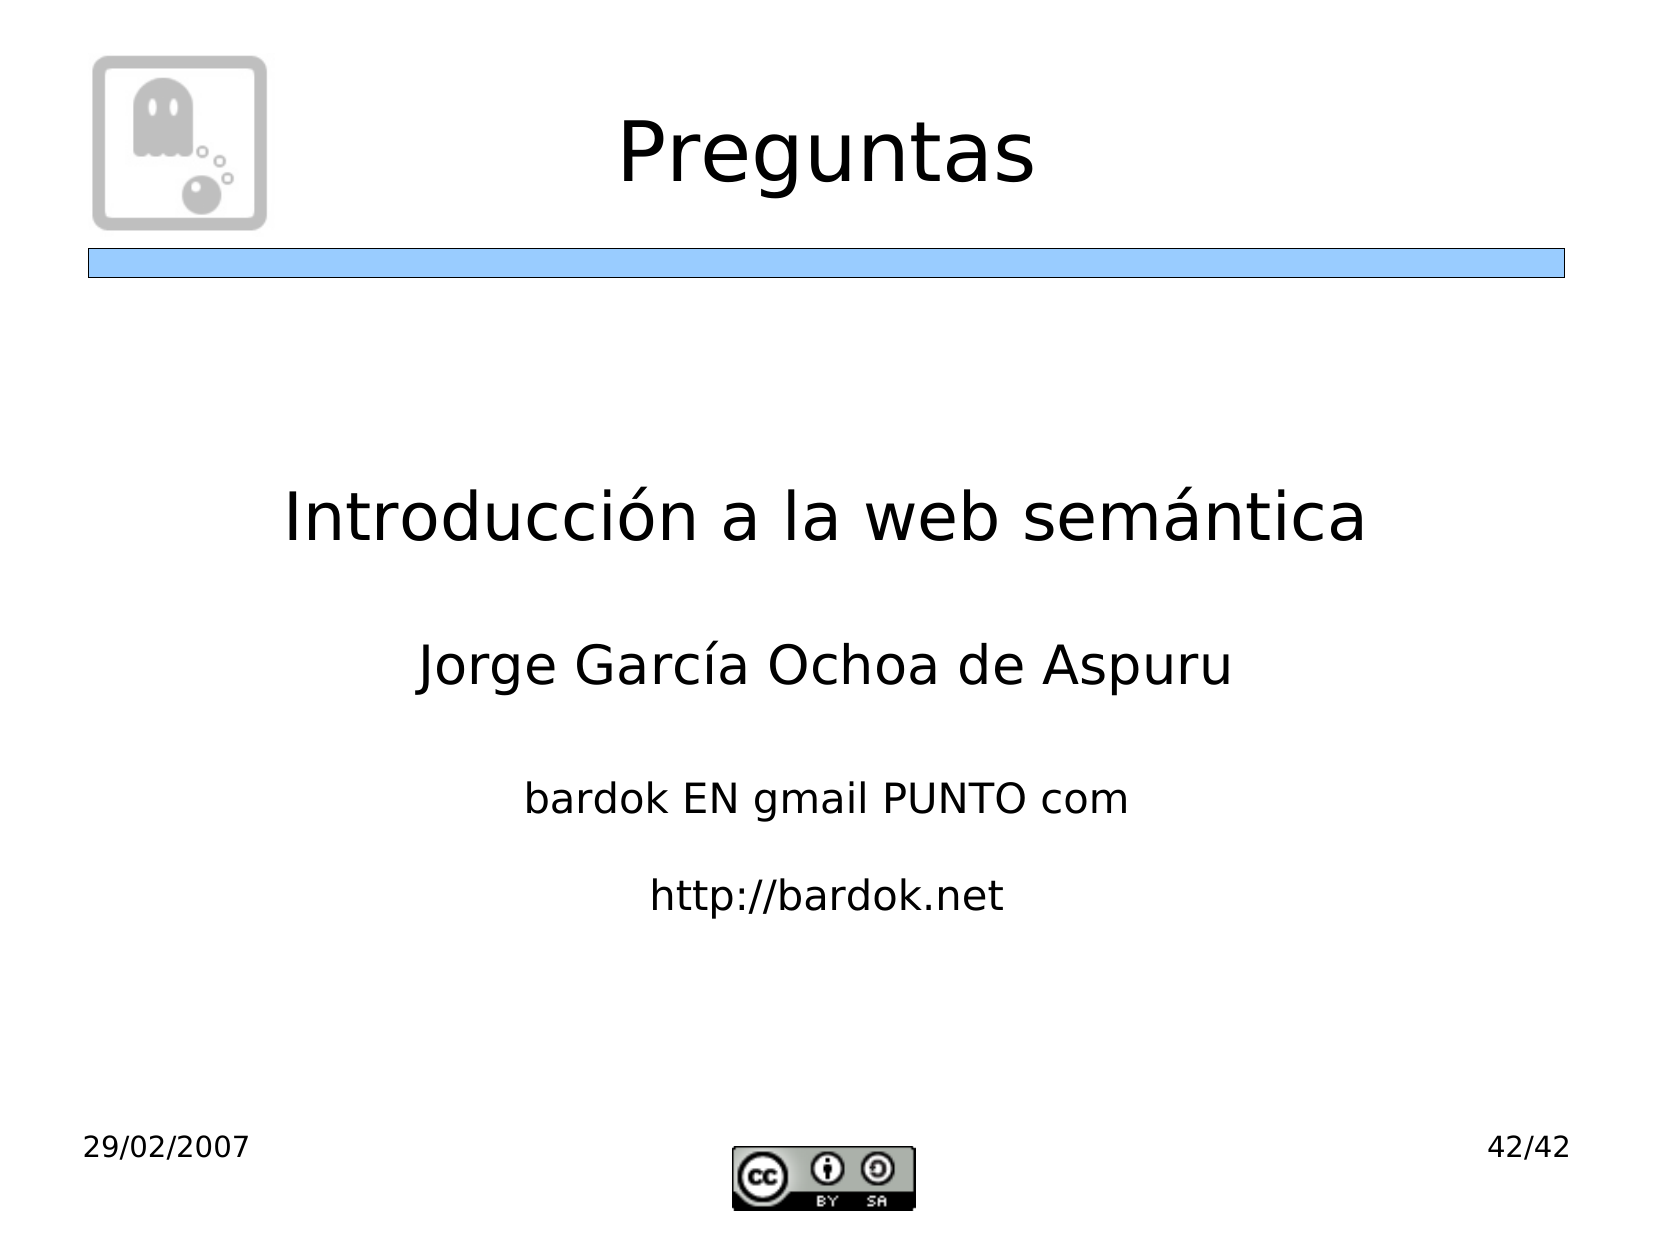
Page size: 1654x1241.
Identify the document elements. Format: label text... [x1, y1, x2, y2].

subtitle Introducción a la web semántica Jorge García Ochoa de Aspuru bardok EN gmail PUNTO com http://bardok.net [82, 297, 1571, 1102]
picture [732, 1146, 916, 1211]
title Preguntas [82, 49, 1571, 257]
